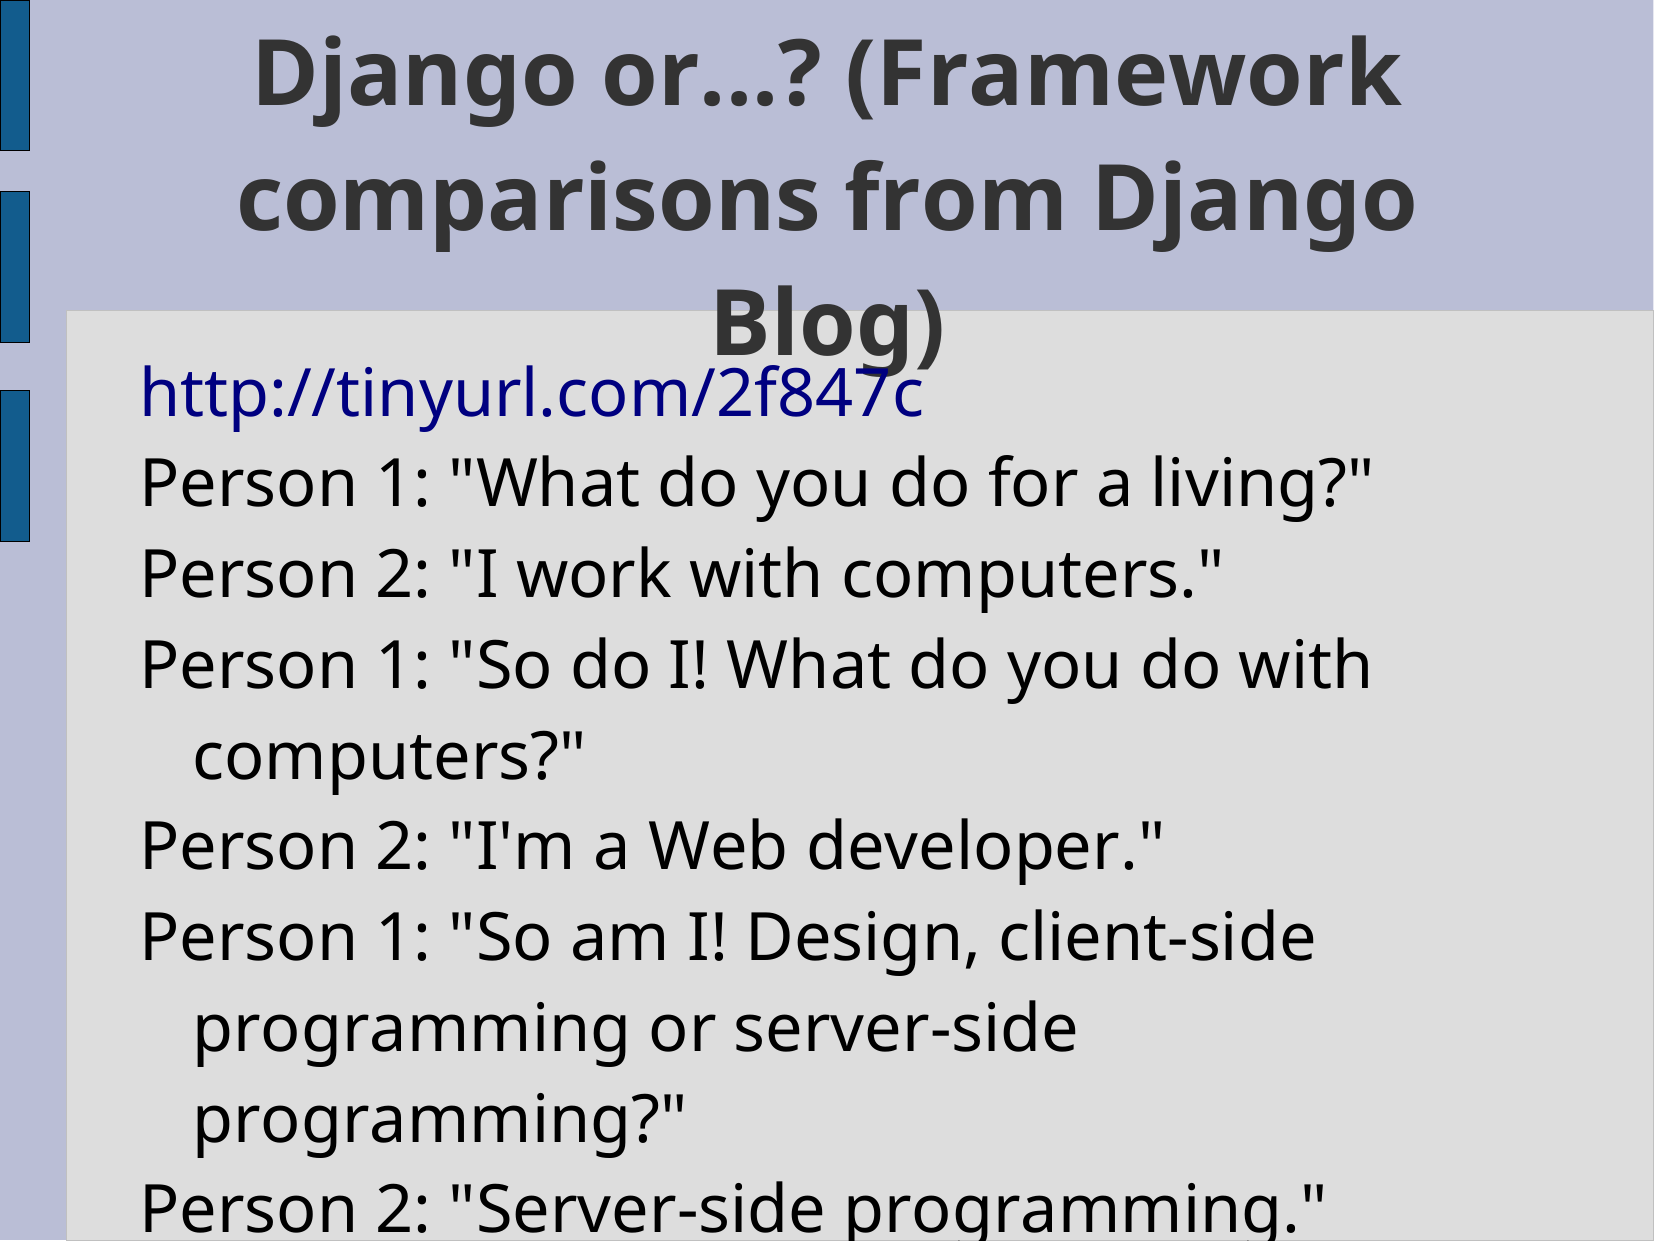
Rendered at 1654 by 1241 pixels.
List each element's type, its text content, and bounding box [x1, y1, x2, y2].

title Django or...? (Framework comparisons from Django Blog) [121, 84, 1534, 305]
list http://tinyurl.com/2f847c Person 1: "What do you do for a living?" Person 2: "I work with computers." Person 1: "So do I! What do you do with computers?" Person 2: "I'm a Web developer." Person 1: "So am I! Design, client-side programming or server-side programming?" Person 2: "Server-side programming." [121, 344, 1534, 1102]
